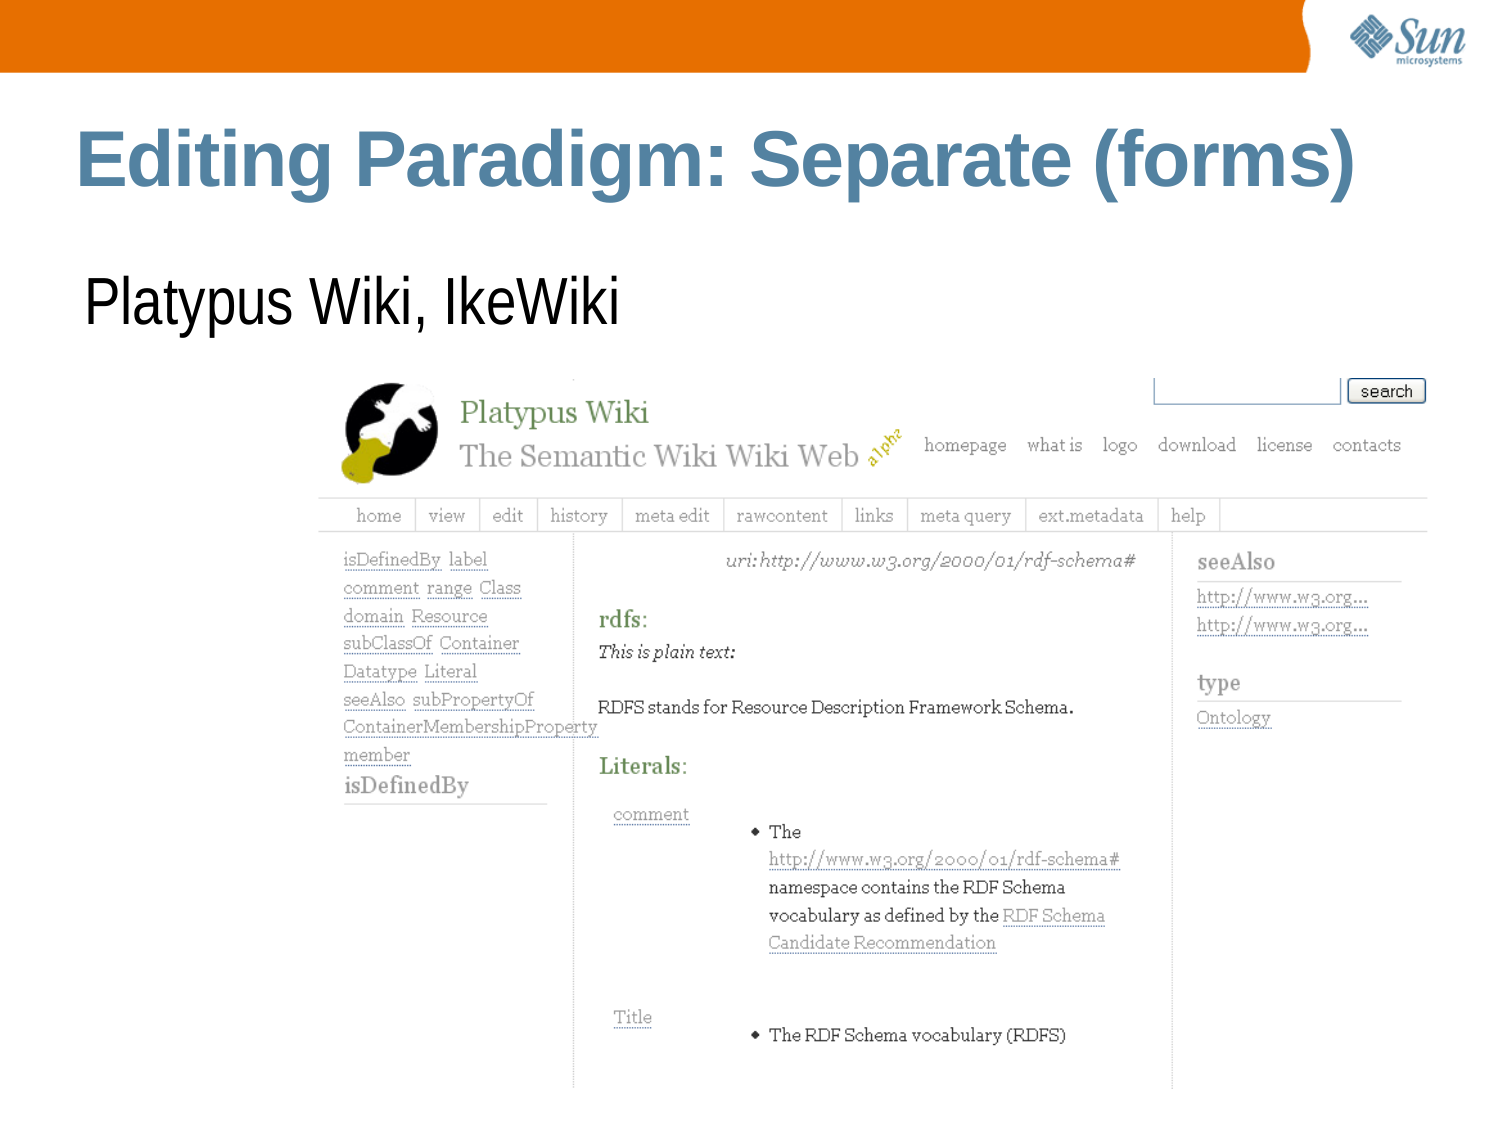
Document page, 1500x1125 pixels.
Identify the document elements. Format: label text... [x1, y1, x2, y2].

list Platypus Wiki, IkeWiki [64, 272, 1402, 1032]
title Editing Paradigm: Separate (forms) [75, 122, 1438, 228]
picture [316, 378, 1430, 1089]
picture [0, 0, 1500, 75]
